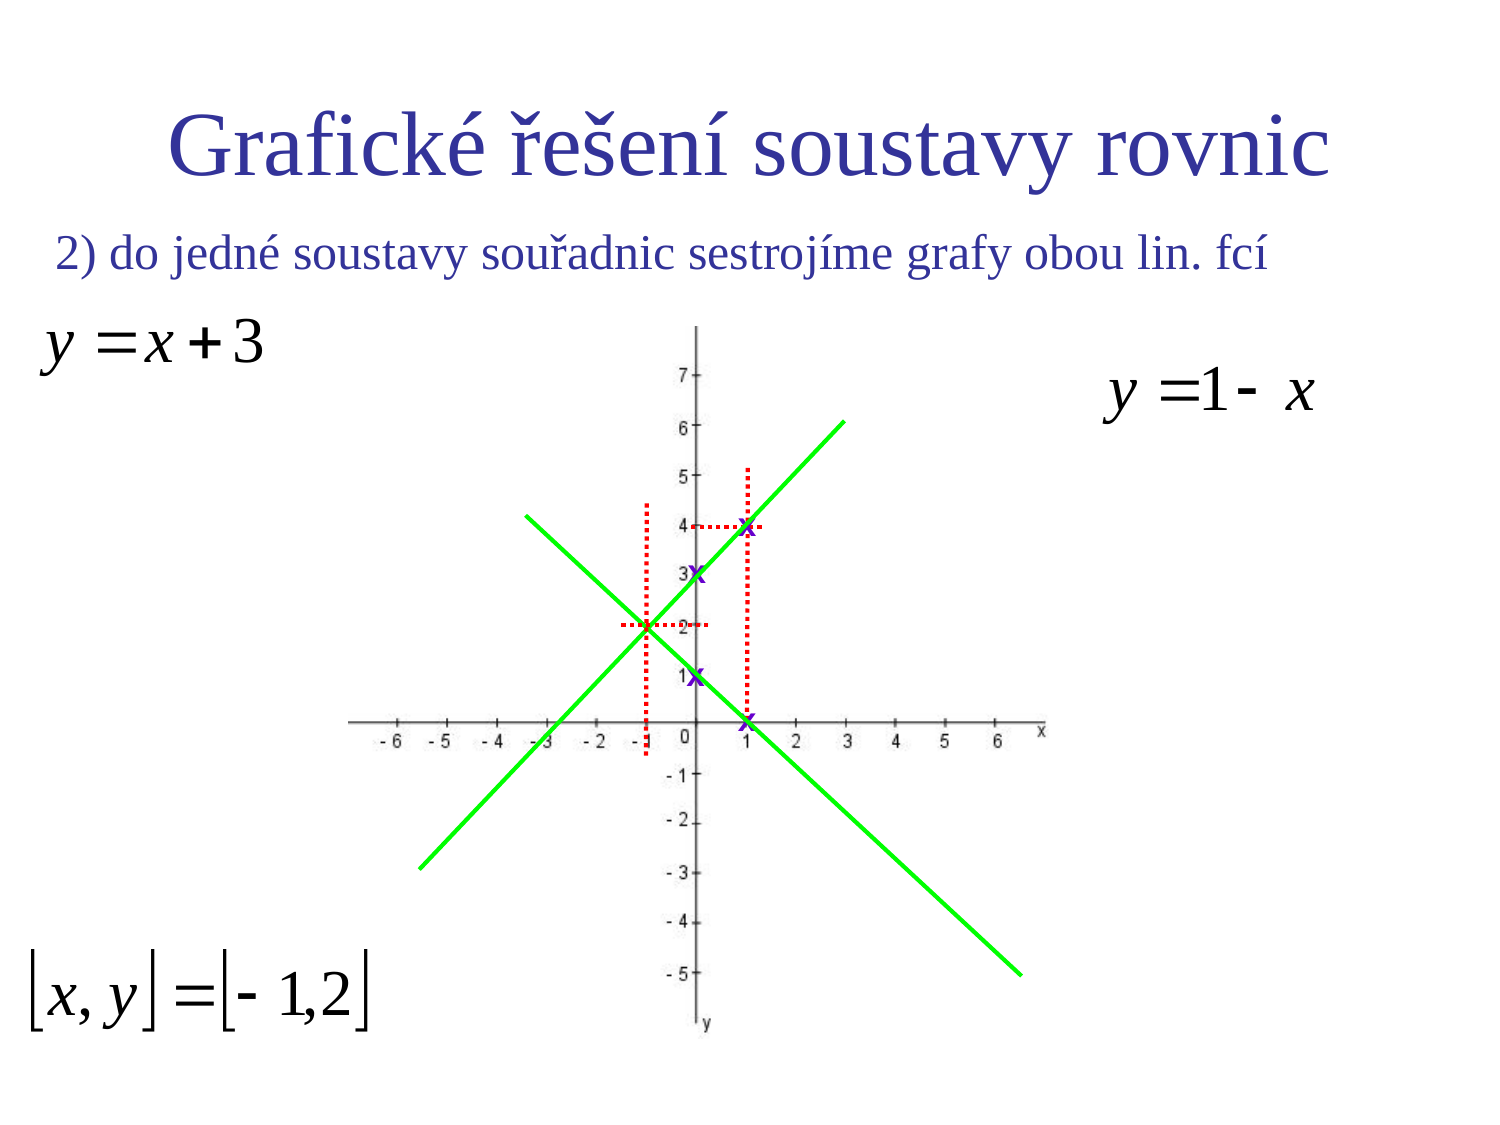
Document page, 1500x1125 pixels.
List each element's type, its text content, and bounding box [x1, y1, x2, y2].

text_box x [671, 655, 721, 701]
text_box Grafické řešení soustavy rovnic [75, 45, 1426, 233]
text_box 2) do jedné soustavy souřadnic sestrojíme grafy obou lin. fcí [41, 196, 1311, 303]
chart [1092, 350, 1327, 438]
text_box x [671, 645, 731, 694]
text_box x [723, 703, 769, 746]
text_box x [680, 551, 732, 599]
text_box x [672, 542, 723, 598]
picture [348, 326, 1052, 1039]
chart [29, 302, 275, 390]
chart [19, 949, 379, 1043]
text_box x [723, 495, 770, 544]
text_box x [725, 495, 783, 551]
text_box x [723, 690, 783, 746]
